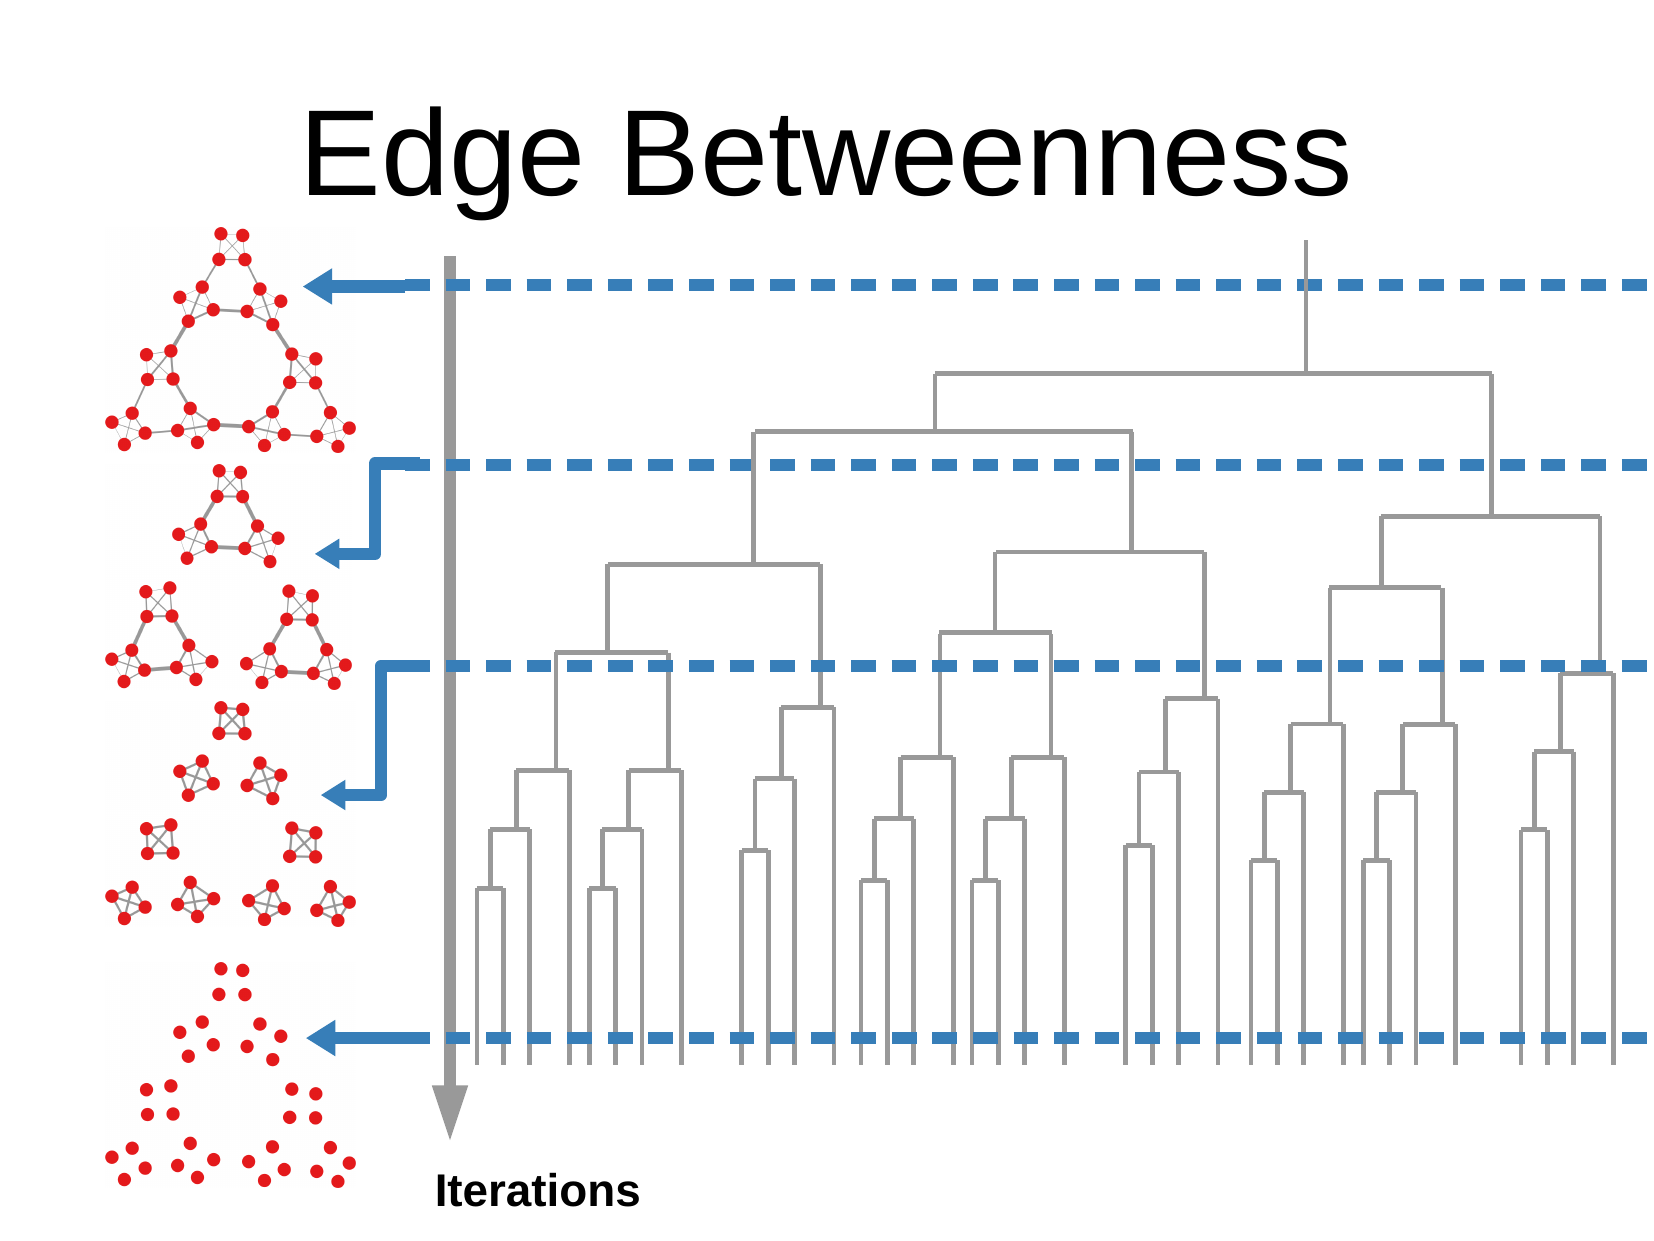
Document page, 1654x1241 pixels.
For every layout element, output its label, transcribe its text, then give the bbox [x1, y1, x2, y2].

text_box Iterations [420, 1157, 656, 1216]
title Edge Betweenness [82, 49, 1571, 257]
picture [105, 701, 356, 927]
picture [105, 464, 352, 690]
picture [105, 962, 356, 1188]
picture [105, 227, 356, 453]
